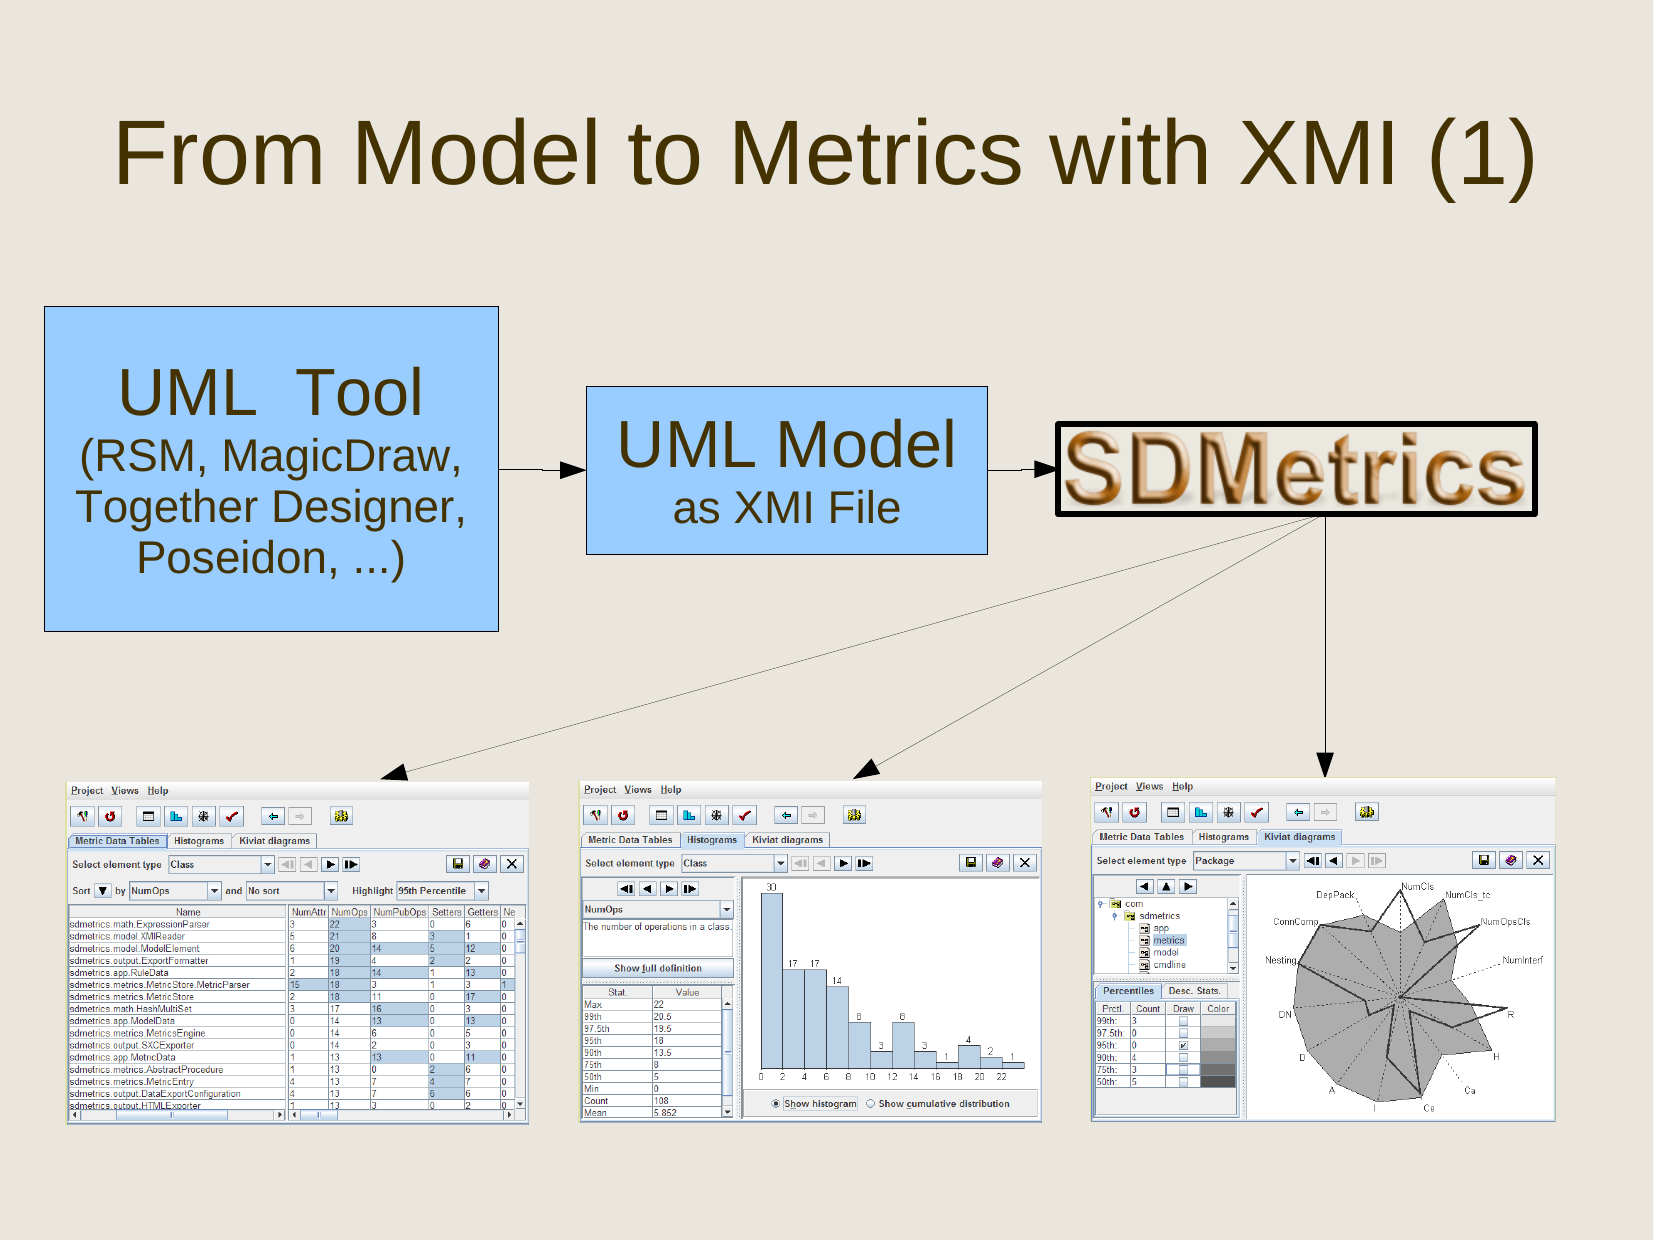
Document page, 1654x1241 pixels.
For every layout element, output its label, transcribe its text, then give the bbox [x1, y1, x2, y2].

picture [65, 782, 529, 1125]
title From Model to Metrics with XMI (1) [82, 49, 1571, 257]
picture [1061, 427, 1532, 512]
picture [1090, 777, 1556, 1122]
picture [578, 781, 1042, 1123]
text_box UML Model as XMI File [586, 386, 988, 555]
text_box UML Tool (RSM, MagicDraw, Together Designer, Poseidon, ...) [44, 306, 499, 632]
